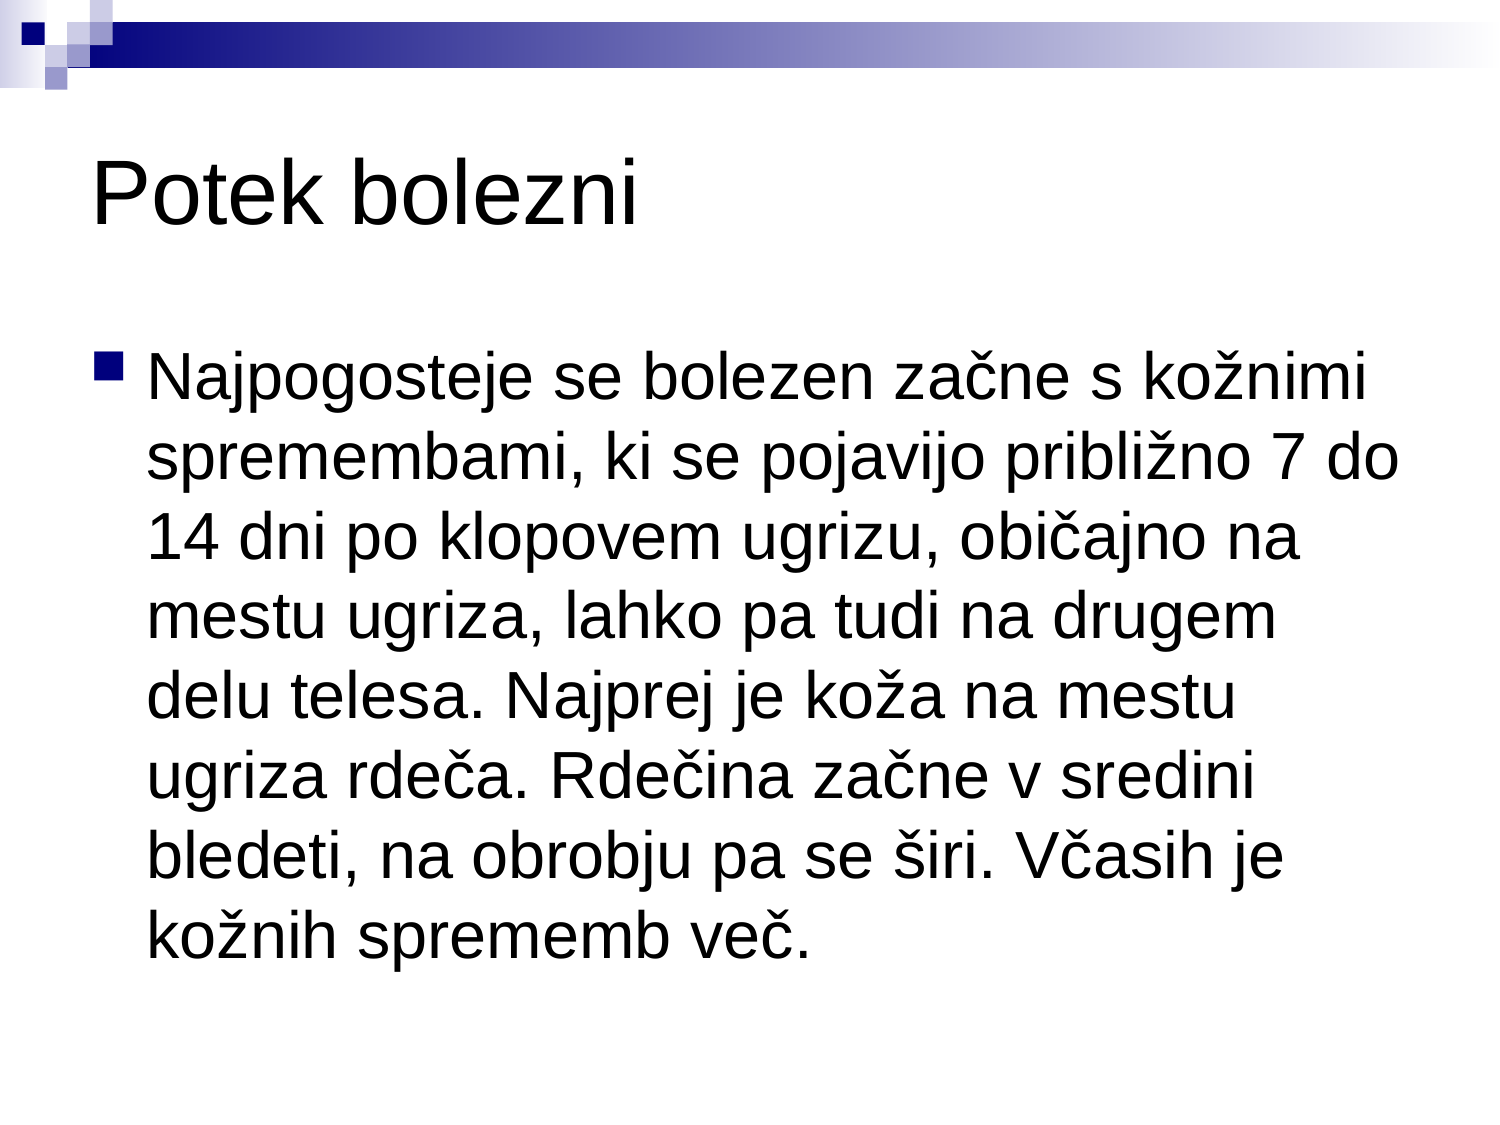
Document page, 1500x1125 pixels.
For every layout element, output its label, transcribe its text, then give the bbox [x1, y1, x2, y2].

title Potek bolezni [75, 75, 1425, 300]
list Najpogosteje se bolezen začne s kožnimi spremembami, ki se pojavijo približno 7 do 14 dni po klopovem ugrizu, običajno na mestu ugriza, lahko pa tudi na drugem delu telesa. Najprej je koža na mestu ugriza rdeča. Rdečina začne v sredini bledeti, na obrobju pa se širi. Včasih je kožnih sprememb več. [75, 324, 1425, 963]
